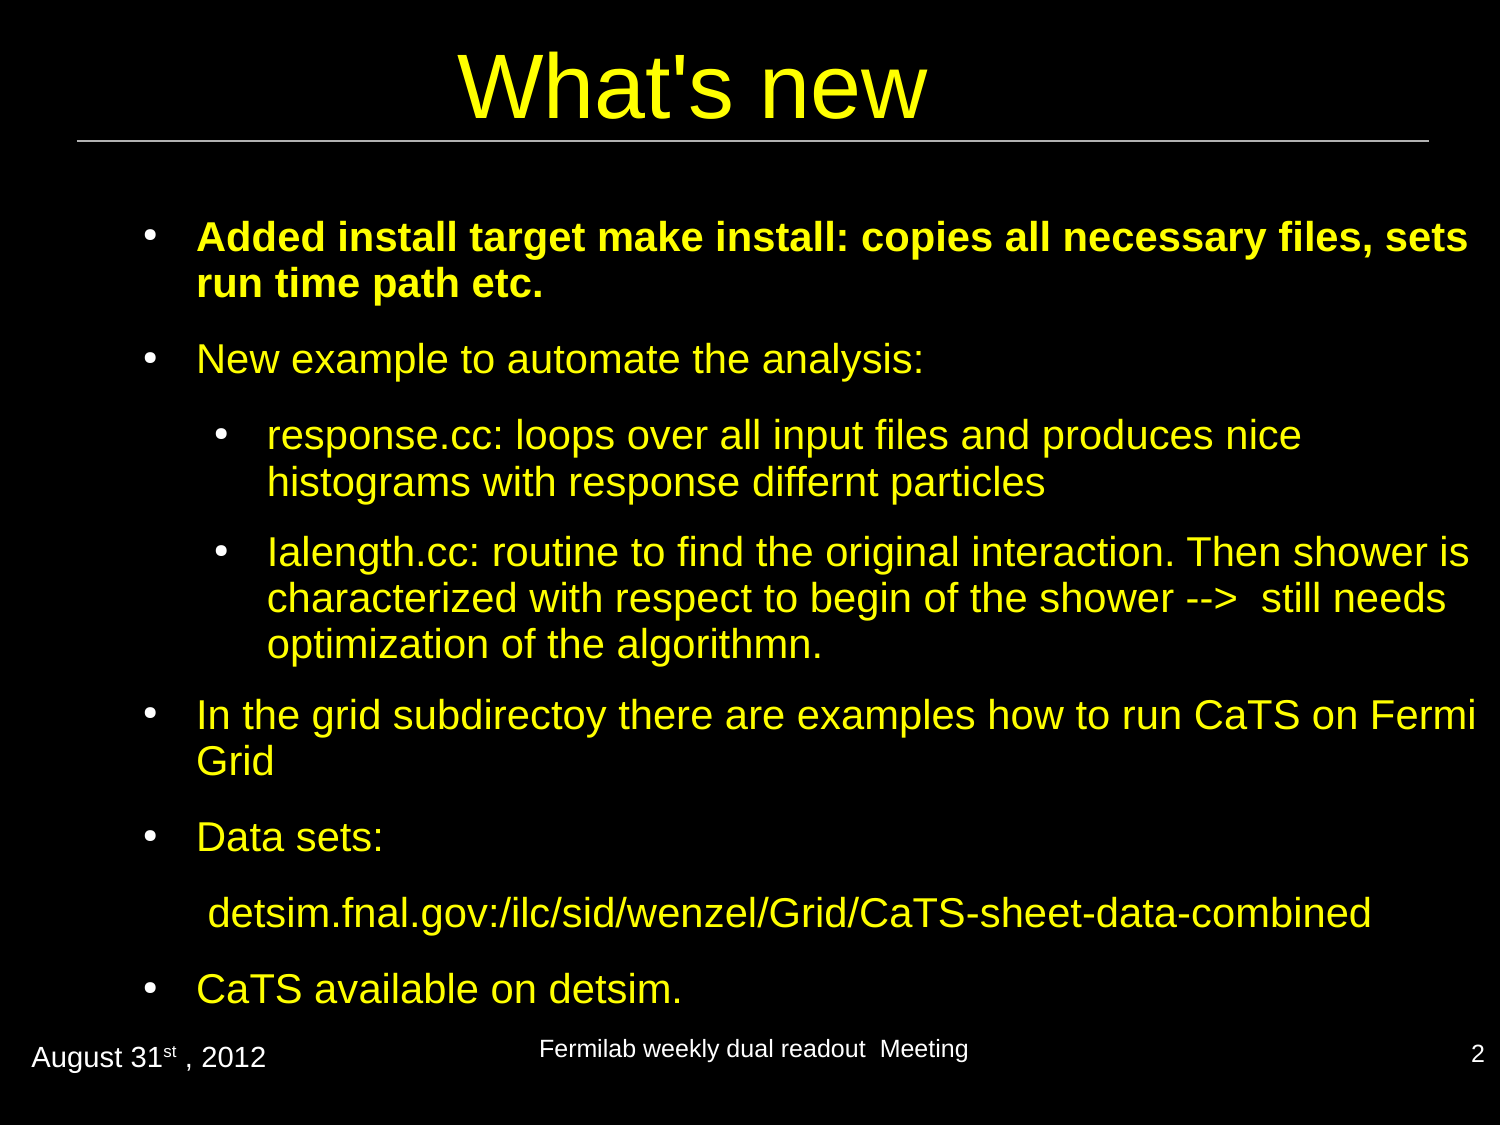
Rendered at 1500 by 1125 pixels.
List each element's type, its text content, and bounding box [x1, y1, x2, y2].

title What's new [75, 7, 1337, 166]
list Added install target make install: copies all necessary files, sets run time path etc. New example to automate the analysis: response.cc: loops over all input files and produces nice histograms with response differnt particles Ialength.cc: routine to find the original interaction. Then shower is characterized with respect to begin of the shower --> still needs optimization of the algorithmn. In the grid subdirectoy there are examples how to run CaTS on Fermi Grid Data sets: detsim.fnal.gov:/ilc/sid/wenzel/Grid/CaTS-sheet-data-combined CaTS available on detsim. [125, 213, 1490, 1125]
